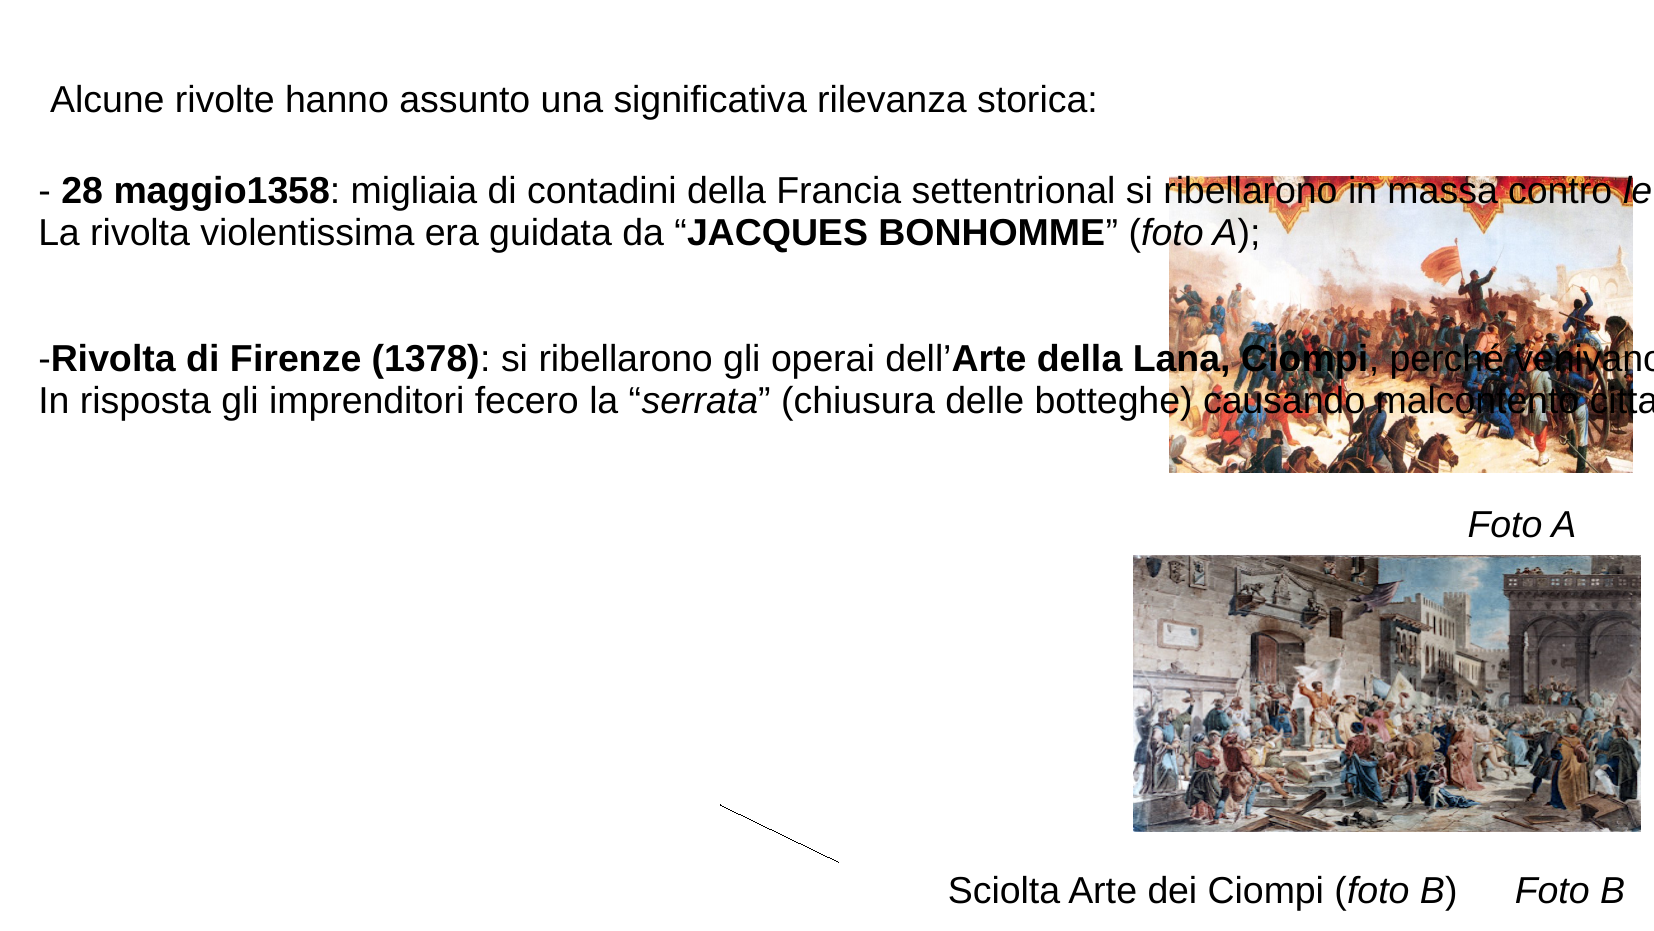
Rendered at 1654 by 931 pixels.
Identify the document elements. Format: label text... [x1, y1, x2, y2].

text_box Foto B [1500, 862, 1641, 920]
picture [1189, 185, 1199, 201]
picture [1169, 176, 1633, 473]
text_box Foto A [1452, 496, 1592, 553]
picture [1133, 555, 1641, 832]
text_box Alcune rivolte hanno assunto una significativa rilevanza storica: [35, 70, 1114, 128]
text_box Sciolta Arte dei Ciompi (foto B) [933, 862, 1473, 931]
text_box - 28 maggio1358: migliaia di contadini della Francia settentrional si ribellarono in massa contro le devastazioni causate dalla guerra dei Cent’anni contro l’Inghilterra, le prepotenze dei nobili, richieste regie di nuove tassazioni. La rivolta violentissima era guidata da “JACQUES BONHOMME” (foto A); -Rivolta di Firenze (1378): si ribellarono gli operai dell’Arte della Lana, Ciompi, perché venivano sfruttati dai maestri delle botteghe. Così si impadronirono del palazzo del podestà e ottennero la creazione di 3 nuove arti del popolo minuto ed ottennero una propria rappresentazione politica nel governo. In risposta gli imprenditori fecero la “serrata” (chiusura delle botteghe) causando malcontento cittadino. [23, 162, 1111, 808]
